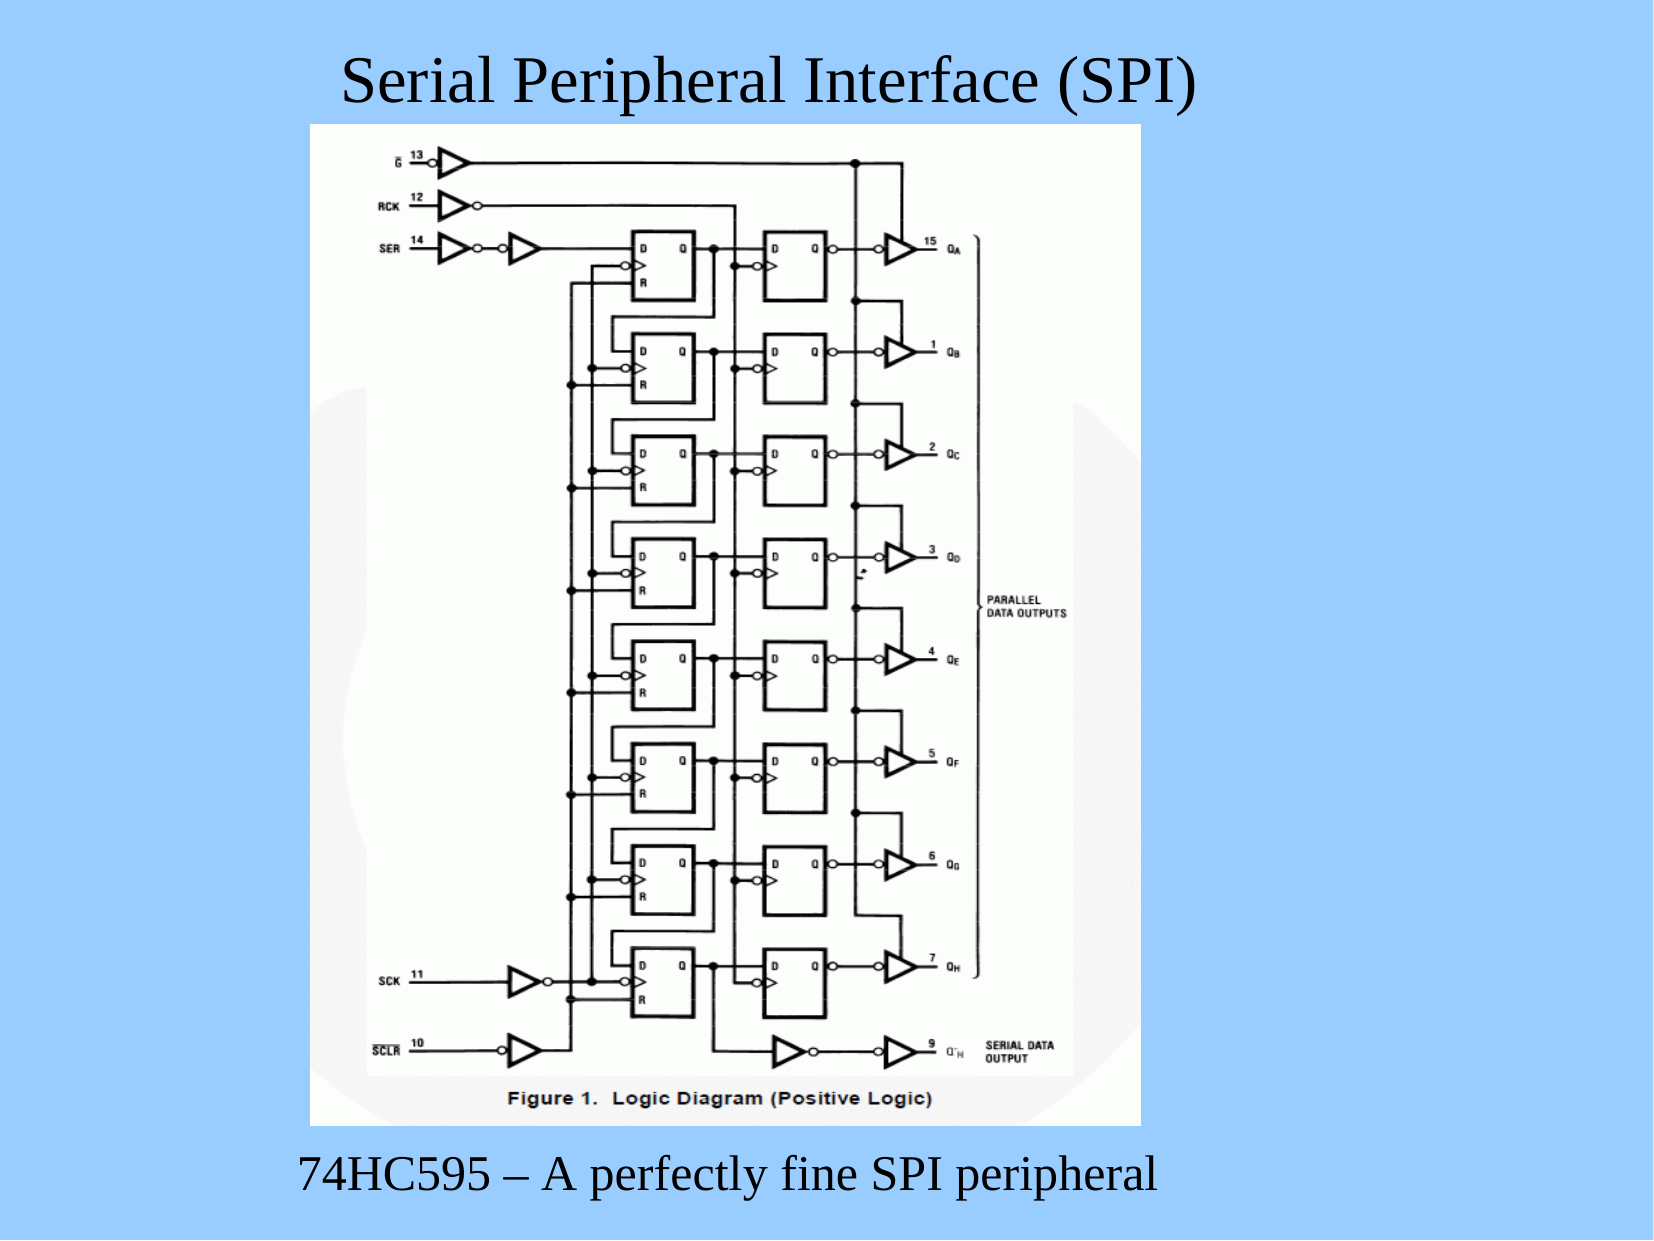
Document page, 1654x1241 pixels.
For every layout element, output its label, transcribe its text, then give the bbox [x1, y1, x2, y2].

text_box 74HC595 – A perfectly fine SPI peripheral [296, 1142, 1141, 1198]
text_box Serial Peripheral Interface (SPI) [339, 38, 1201, 113]
picture [310, 124, 1141, 1126]
